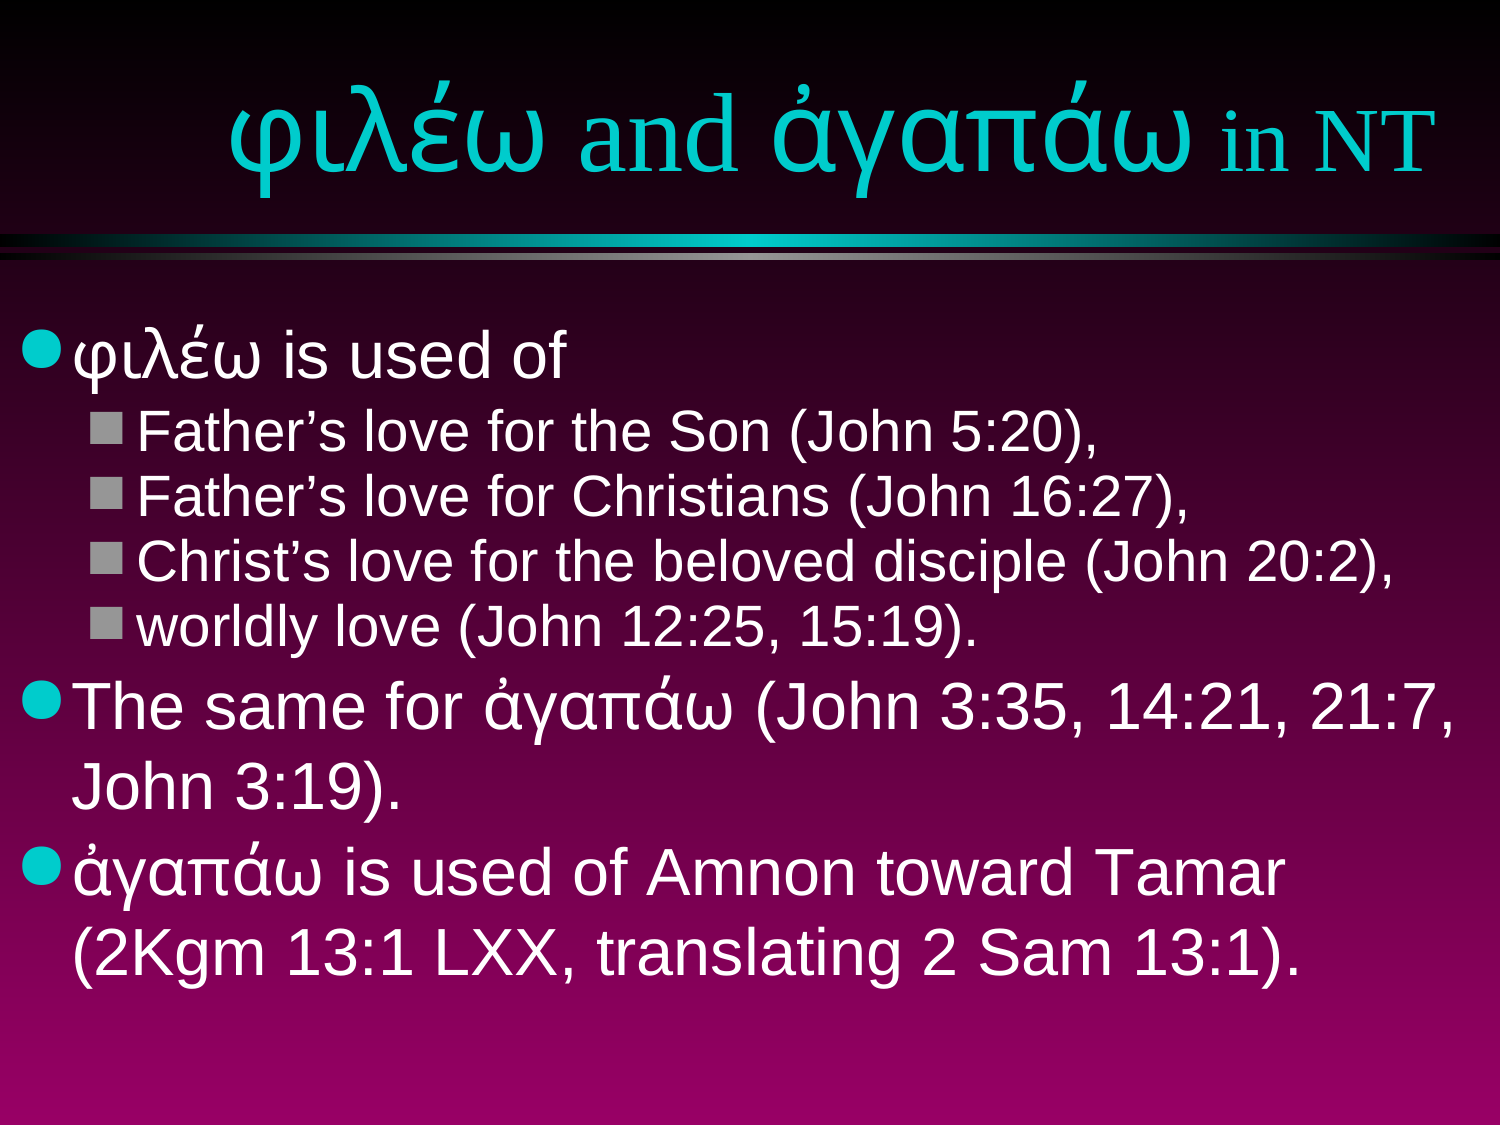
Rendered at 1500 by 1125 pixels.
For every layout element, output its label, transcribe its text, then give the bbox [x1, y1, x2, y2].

title φιλέω and ἀγαπάω in NT [162, 34, 1500, 213]
list φιλέω is used of Father’s love for the Son (John 5:20), Father’s love for Christians (John 16:27), Christ’s love for the beloved disciple (John 20:2), worldly love (John 12:25, 15:19). The same for ἀγαπάω (John 3:35, 14:21, 21:7, John 3:19). ἀγαπάω is used of Amnon toward Tamar (2Kgm 13:1 LXX, translating 2 Sam 13:1). [0, 299, 1500, 1063]
